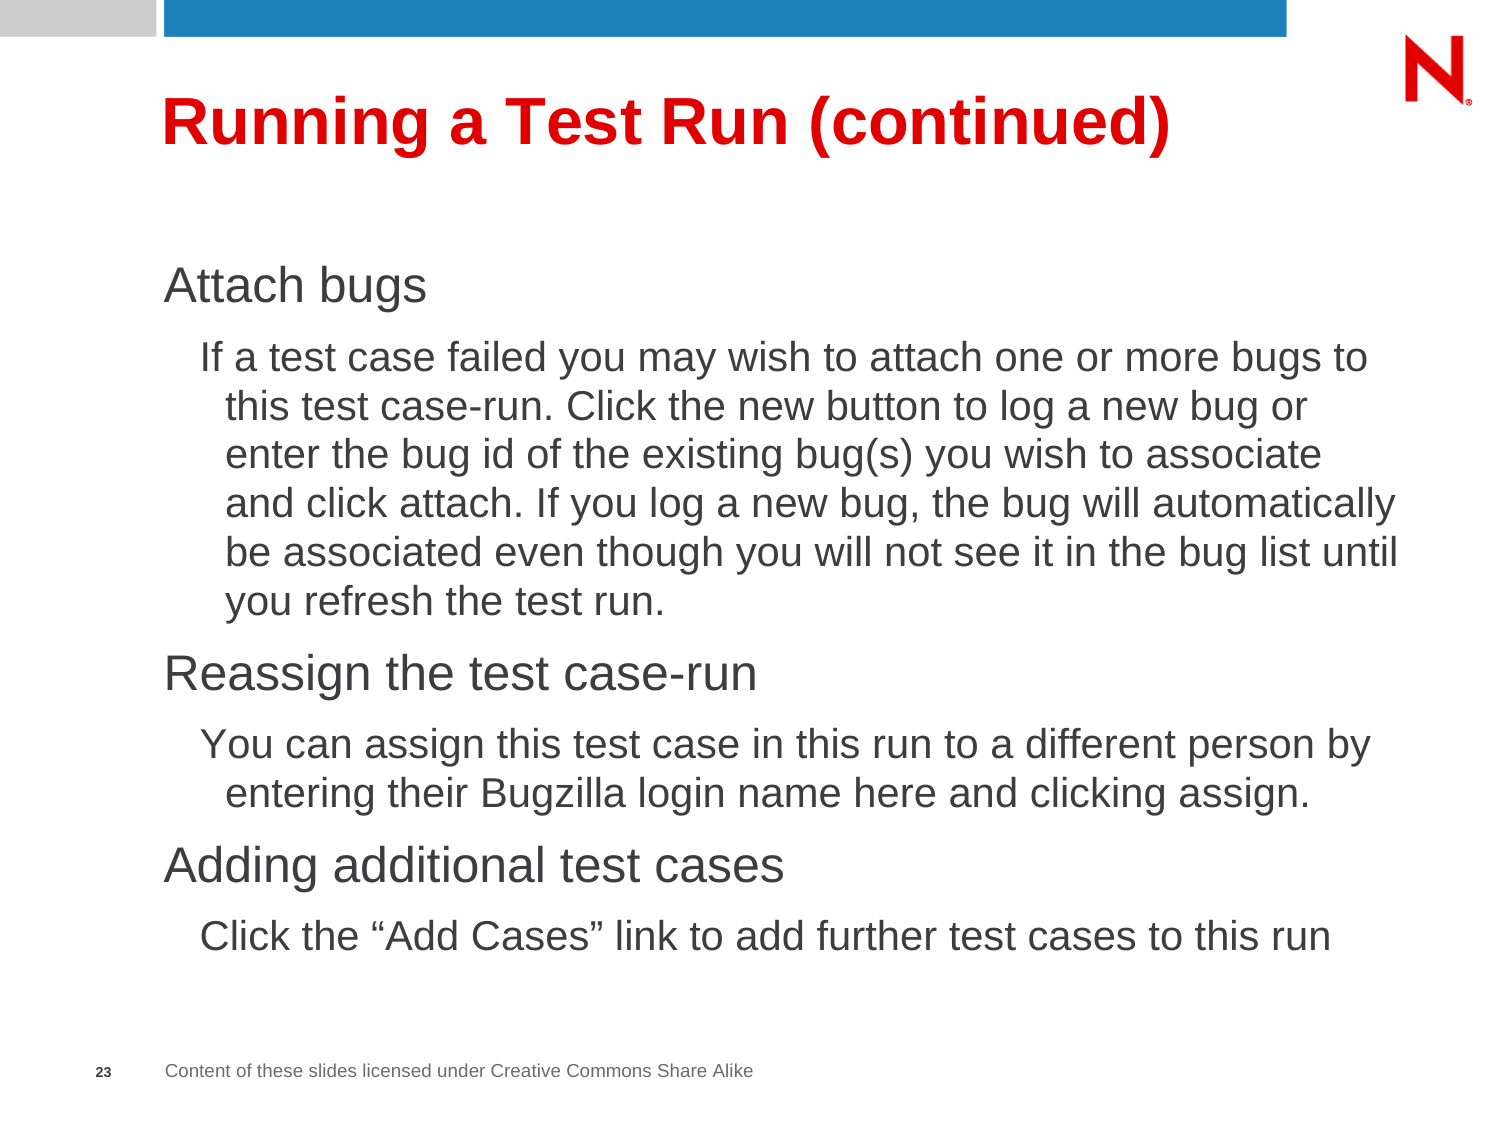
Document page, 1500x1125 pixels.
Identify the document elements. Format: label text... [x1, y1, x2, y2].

list Attach bugs If a test case failed you may wish to attach one or more bugs to this test case-run. Click the new button to log a new bug or enter the bug id of the existing bug(s) you wish to associate and click attach. If you log a new bug, the bug will automatically be associated even though you will not see it in the bug list until you refresh the test run. Reassign the test case-run You can assign this test case in this run to a different person by entering their Bugzilla login name here and clicking assign. Adding additional test cases Click the “Add Cases” link to add further test cases to this run [163, 254, 1404, 986]
title Running a Test Run (continued) [161, 41, 1383, 205]
picture [1403, 32, 1473, 107]
